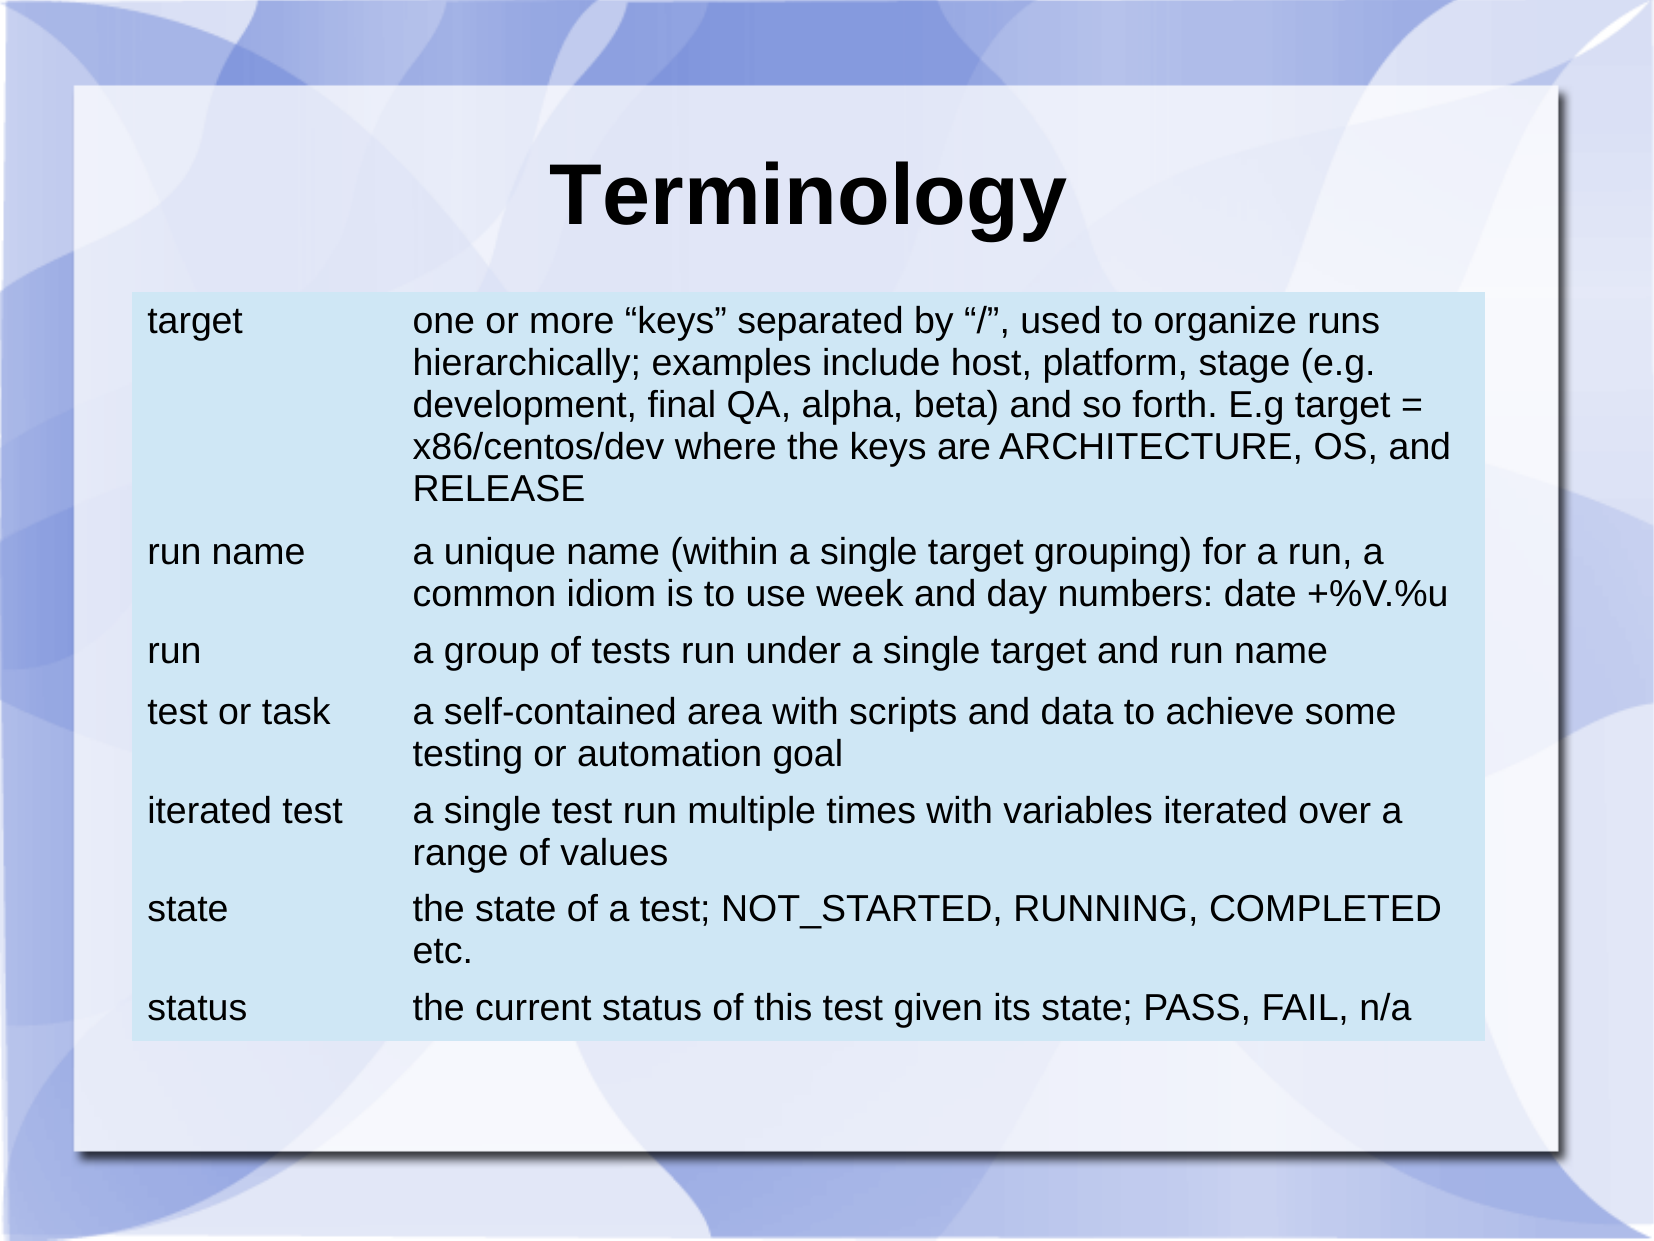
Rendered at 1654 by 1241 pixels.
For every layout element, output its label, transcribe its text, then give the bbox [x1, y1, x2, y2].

table_cell test or task [132, 683, 398, 782]
table_cell a self-contained area with scripts and data to achieve some testing or automation goal [398, 683, 1485, 782]
table_cell iterated test [132, 782, 398, 881]
table_cell the state of a test; NOT_STARTED, RUNNING, COMPLETED etc. [398, 881, 1485, 979]
table_cell a single test run multiple times with variables iterated over a range of values [398, 782, 1485, 881]
table_cell run name [132, 523, 398, 622]
table_header one or more “keys” separated by “/”, used to organize runs hierarchically; examples include host, platform, stage (e.g. development, final QA, alpha, beta) and so forth. E.g target = x86/centos/dev where the keys are ARCHITECTURE, OS, and RELEASE [398, 292, 1485, 523]
table_cell a unique name (within a single target grouping) for a run, a common idiom is to use week and day numbers: date +%V.%u [398, 523, 1485, 622]
table_cell state [132, 881, 398, 979]
table_cell a group of tests run under a single target and run name [398, 622, 1485, 683]
table_header target [132, 292, 398, 523]
table_cell the current status of this test given its state; PASS, FAIL, n/a [398, 979, 1485, 1041]
picture [0, 0, 1654, 1241]
table_cell run [132, 622, 398, 683]
table_cell status [132, 979, 398, 1041]
title Terminology [82, 90, 1536, 298]
